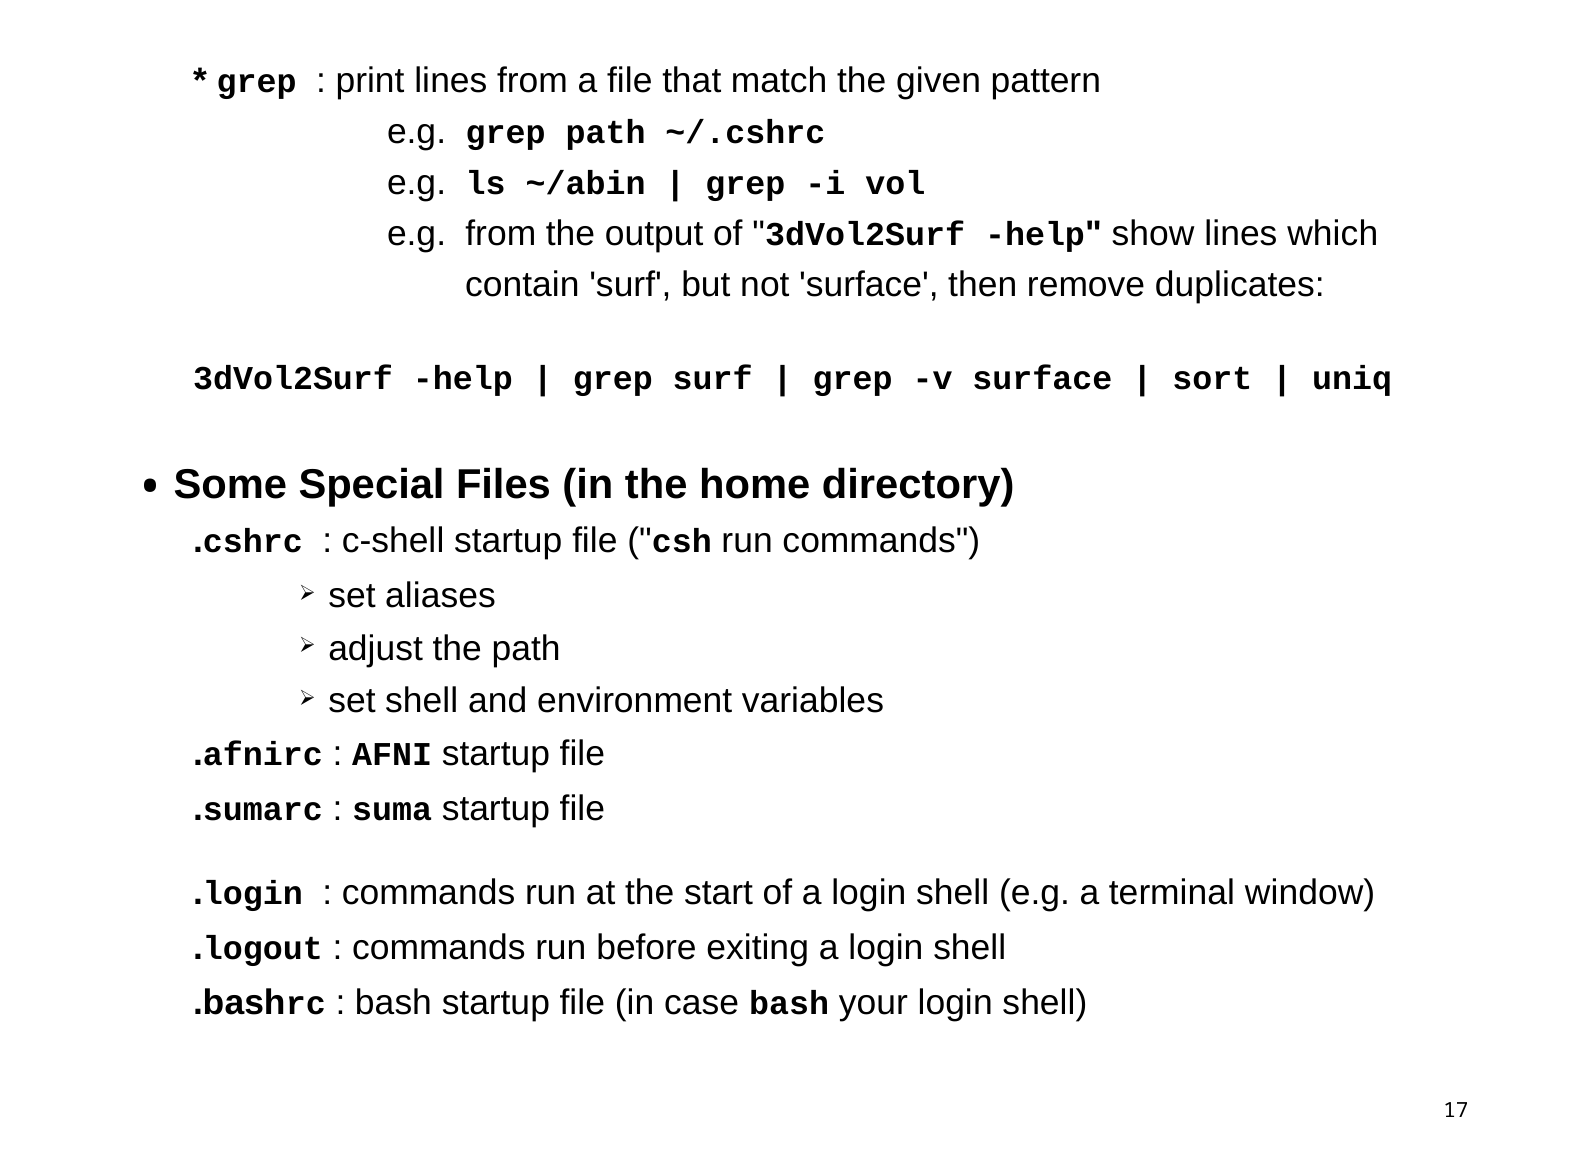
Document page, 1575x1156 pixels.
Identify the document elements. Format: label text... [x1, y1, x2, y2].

list * grep : print lines from a file that match the given pattern e.g. grep path ~/.cshrc e.g. ls ~/abin | grep -i vol e.g. from the output of "3dVol2Surf -help" show lines which contain 'surf', but not 'surface', then remove duplicates: 3dVol2Surf -help | grep surf | grep -v surface | sort | uniq Some Special Files (in the home directory) .cshrc : c-shell startup file ("csh run commands") set aliases adjust the path set shell and environment variables .afnirc : AFNI startup file .sumarc : suma startup file .login : commands run at the start of a login shell (e.g. a terminal window) .logout : commands run before exiting a login shell .bashrc : bash startup file (in case bash your login shell) [118, 52, 1525, 1091]
